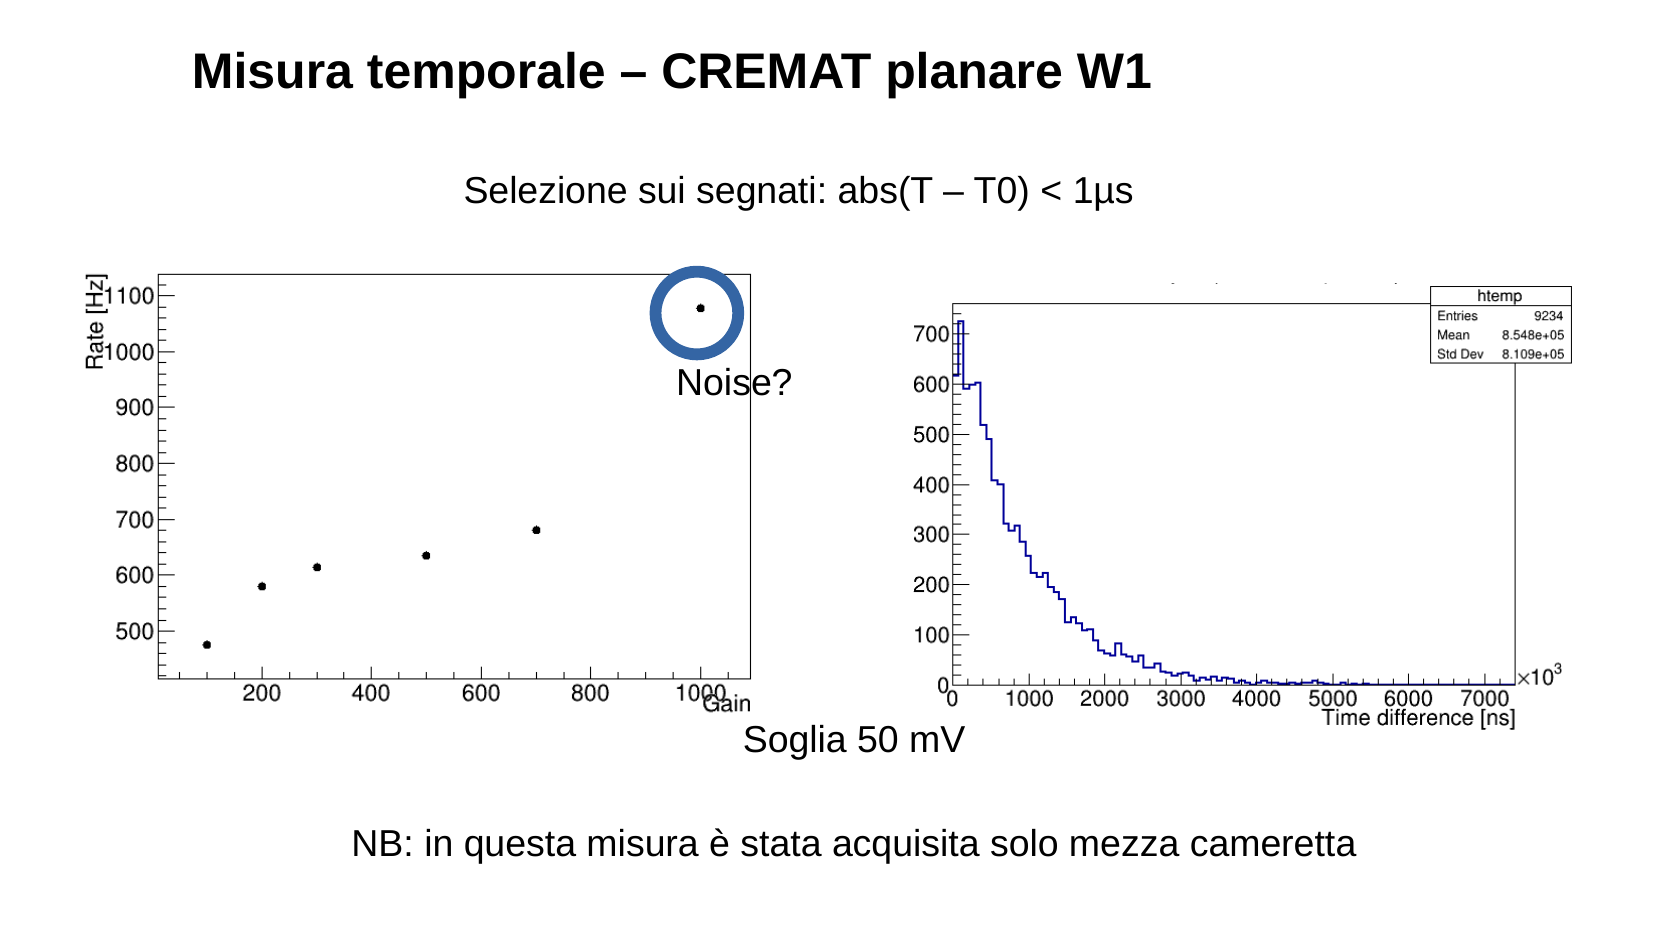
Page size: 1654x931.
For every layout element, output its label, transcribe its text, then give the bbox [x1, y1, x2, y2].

text_box NB: in questa misura è stata acquisita solo mezza cameretta [336, 814, 1372, 872]
picture [662, 278, 732, 348]
picture [72, 259, 768, 723]
text_box Selezione sui segnati: abs(T – T0) < 1µs [448, 161, 1149, 219]
text_box Noise? [661, 354, 808, 412]
text_box Soglia 50 mV [728, 710, 981, 768]
text_box Misura temporale – CREMAT planare W1 [177, 35, 1489, 162]
picture [909, 283, 1580, 733]
